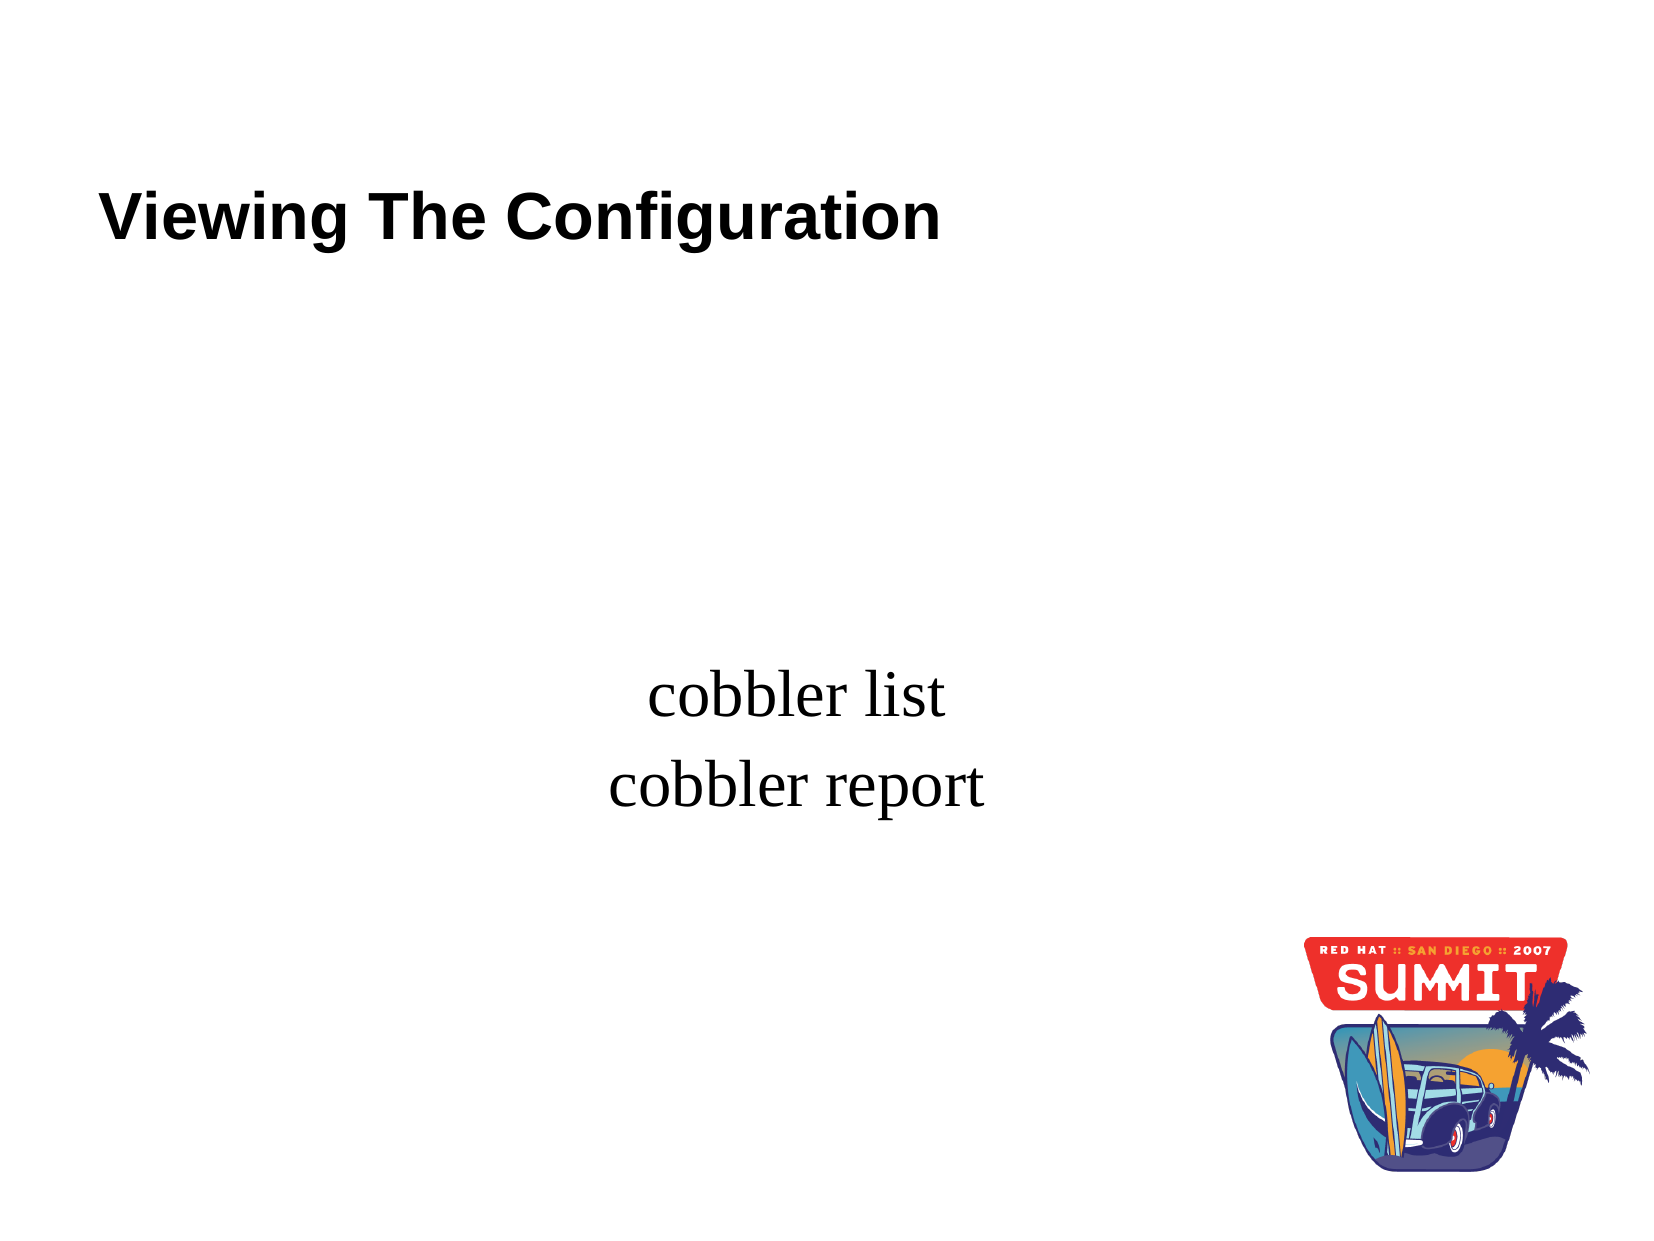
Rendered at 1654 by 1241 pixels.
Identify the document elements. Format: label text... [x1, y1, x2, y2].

picture [1500, 937, 1590, 1172]
title Viewing The Configuration [98, 160, 1505, 272]
subtitle cobbler list cobbler report [94, 304, 1500, 1174]
